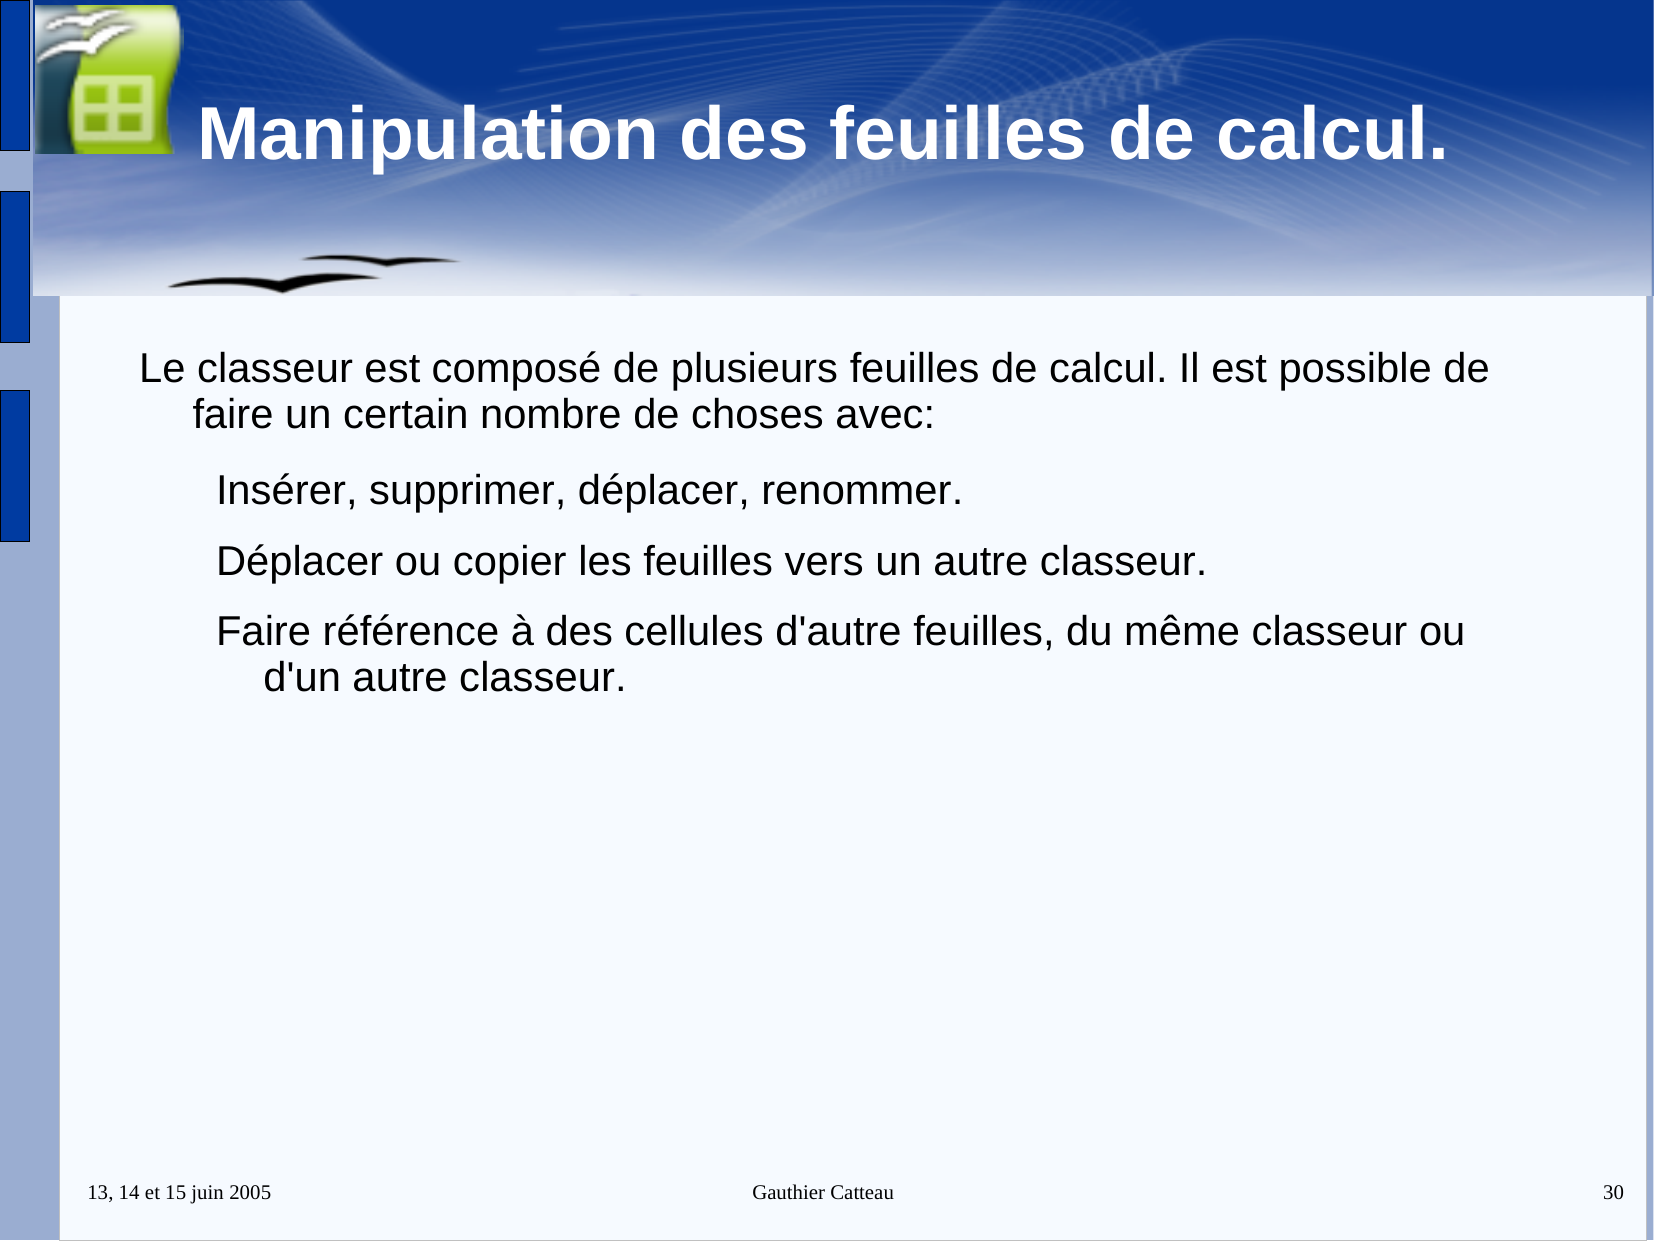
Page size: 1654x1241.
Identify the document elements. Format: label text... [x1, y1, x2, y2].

list Le classeur est composé de plusieurs feuilles de calcul. Il est possible de faire un certain nombre de choses avec: Insérer, supprimer, déplacer, renommer. Déplacer ou copier les feuilles vers un autre classeur. Faire référence à des cellules d'autre feuilles, du même classeur ou d'un autre classeur. [121, 344, 1534, 1127]
picture [33, 0, 1654, 296]
title Manipulation des feuilles de calcul. [118, 29, 1531, 237]
